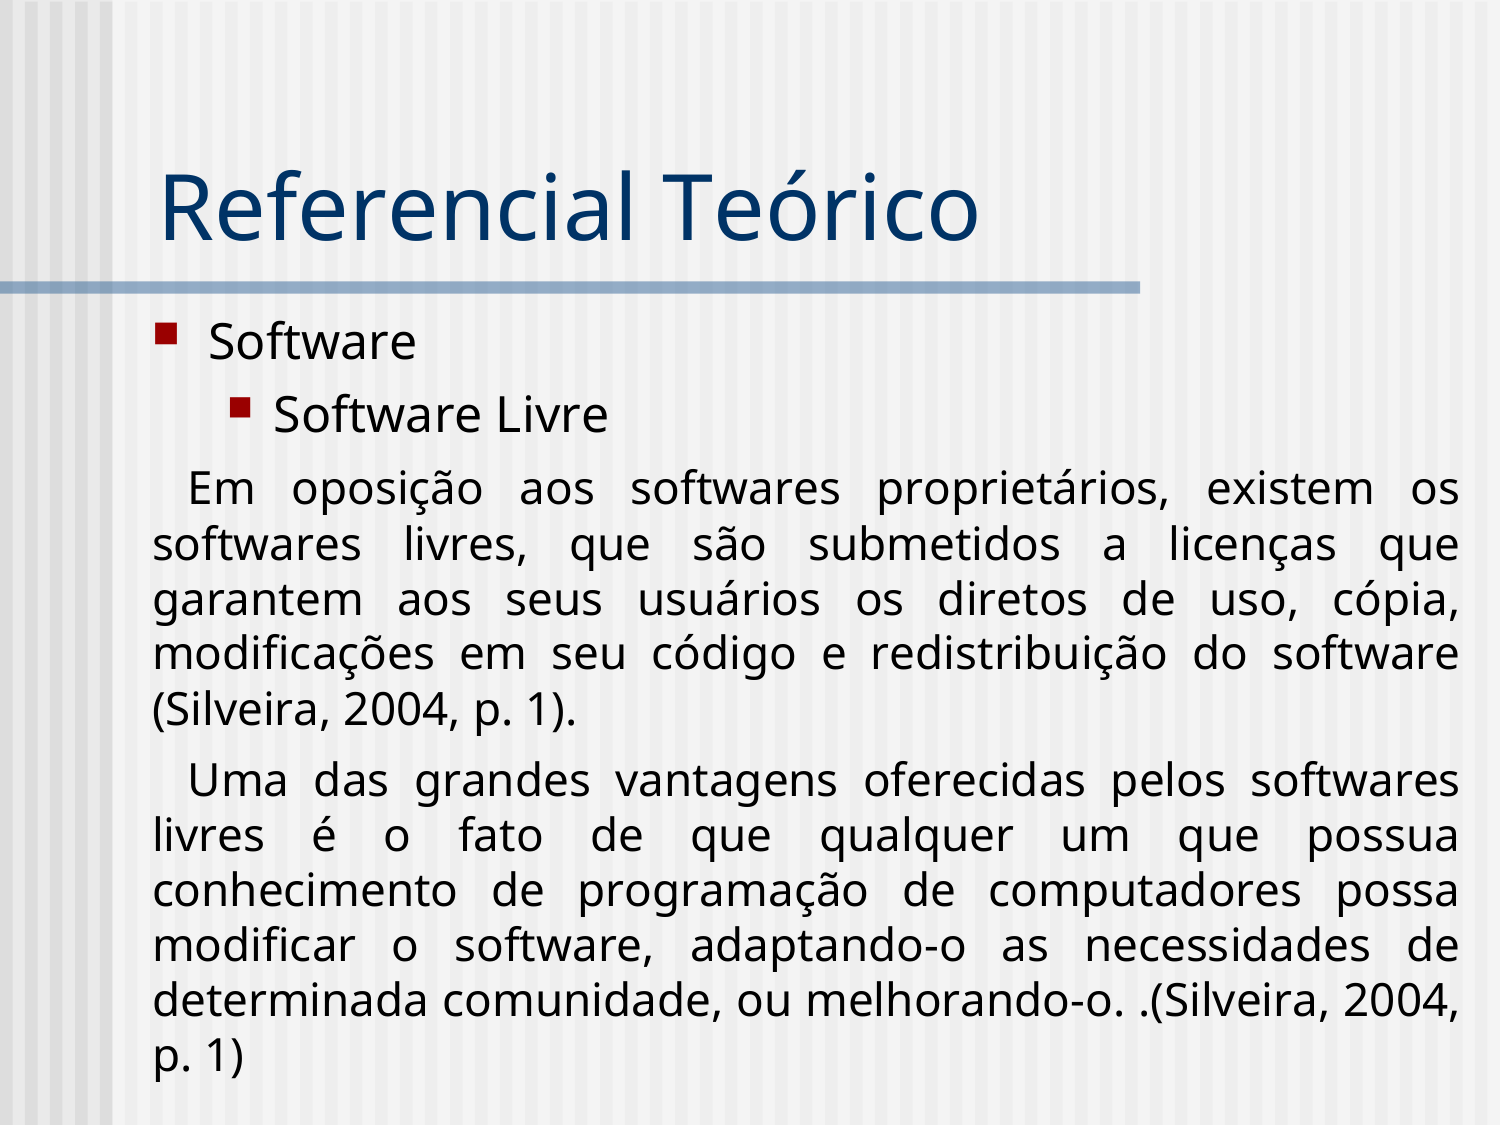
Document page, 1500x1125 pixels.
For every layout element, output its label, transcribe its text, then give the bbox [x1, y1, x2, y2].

list Software Software Livre Em oposição aos softwares proprietários, existem os softwares livres, que são submetidos a licenças que garantem aos seus usuários os diretos de uso, cópia, modificações em seu código e redistribuição do software (Silveira, 2004, p. 1). Uma das grandes vantagens oferecidas pelos softwares livres é o fato de que qualquer um que possua conhecimento de programação de computadores possa modificar o software, adaptando-o as necessidades de determinada comunidade, ou melhorando-o. .(Silveira, 2004, p. 1) [137, 301, 1477, 1014]
title Referencial Teórico [142, 140, 1482, 267]
